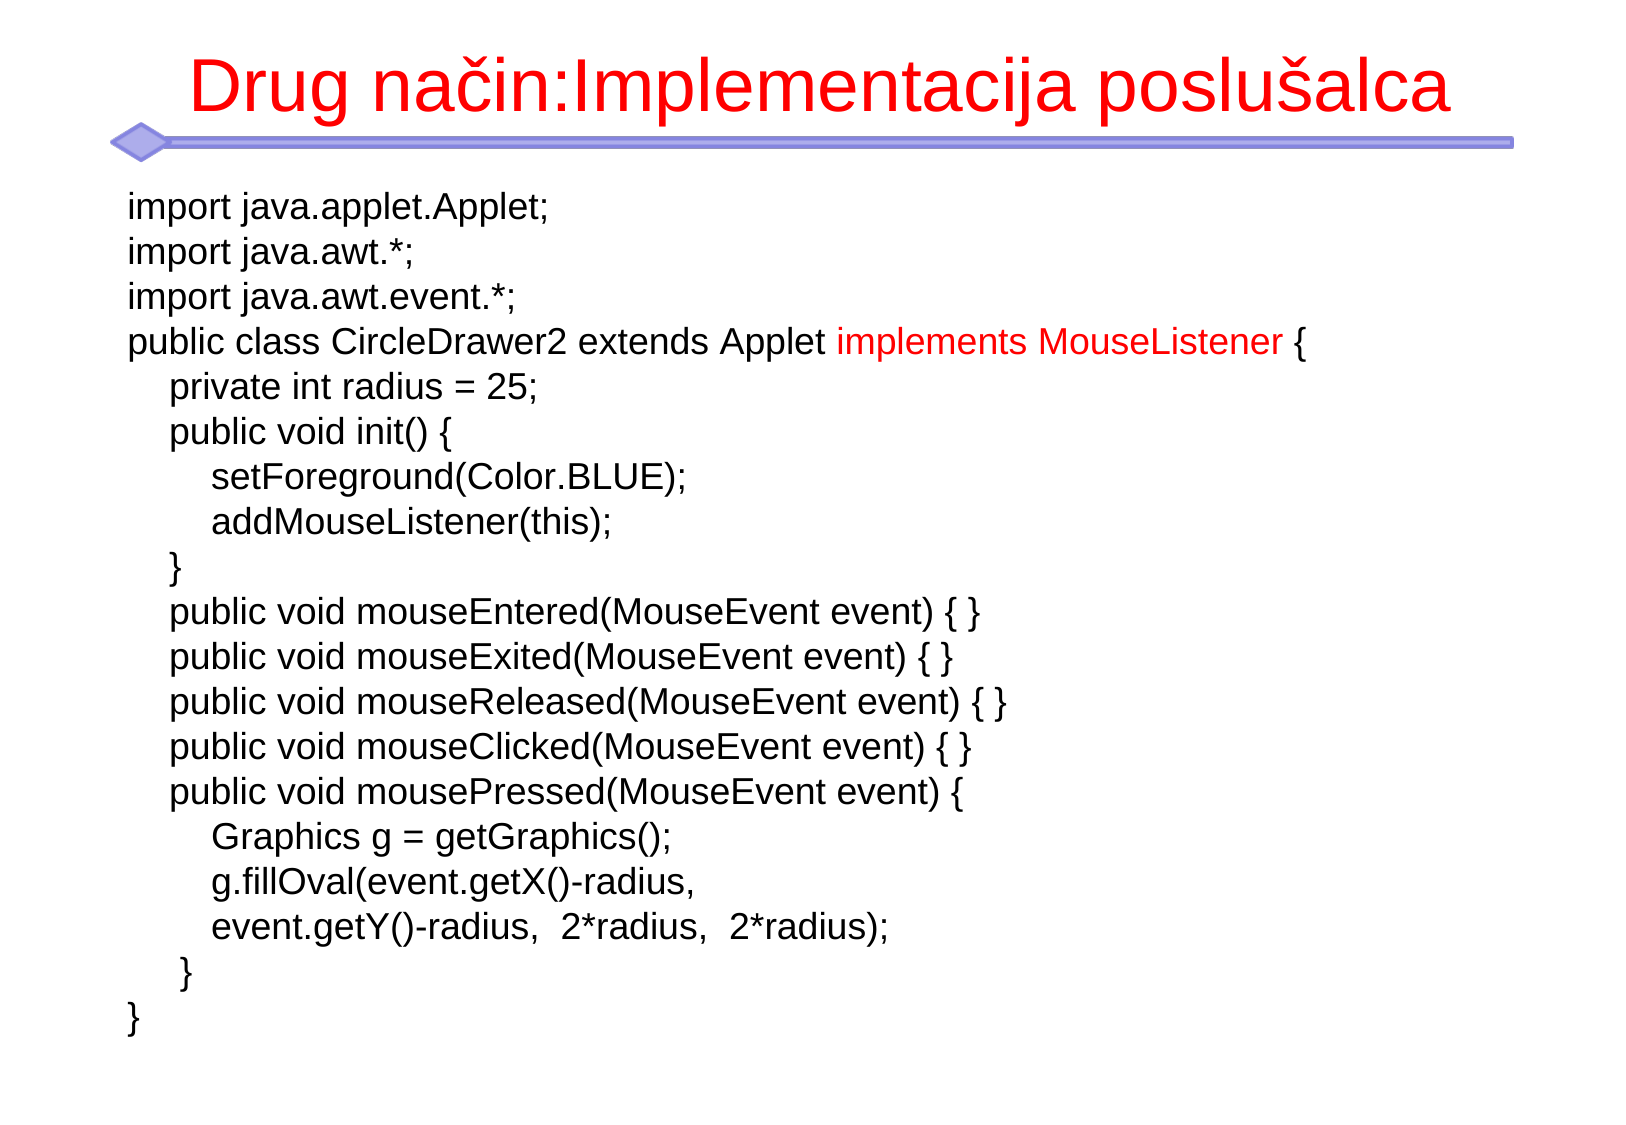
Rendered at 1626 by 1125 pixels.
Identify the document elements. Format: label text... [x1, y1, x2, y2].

text_box import java.applet.Applet; import java.awt.*; import java.awt.event.*; public class CircleDrawer2 extends Applet implements MouseListener { private int radius = 25; public void init() { setForeground(Color.BLUE); addMouseListener(this); } public void mouseEntered(MouseEvent event) { } public void mouseExited(MouseEvent event) { } public void mouseReleased(MouseEvent event) { } public void mouseClicked(MouseEvent event) { } public void mousePressed(MouseEvent event) { Graphics g = getGraphics(); g.fillOval(event.getX()-radius, event.getY()-radius, 2*radius, 2*radius); } } [112, 174, 1538, 1046]
title Drug način:Implementacija poslušalca [125, 24, 1516, 138]
picture [109, 121, 1515, 163]
